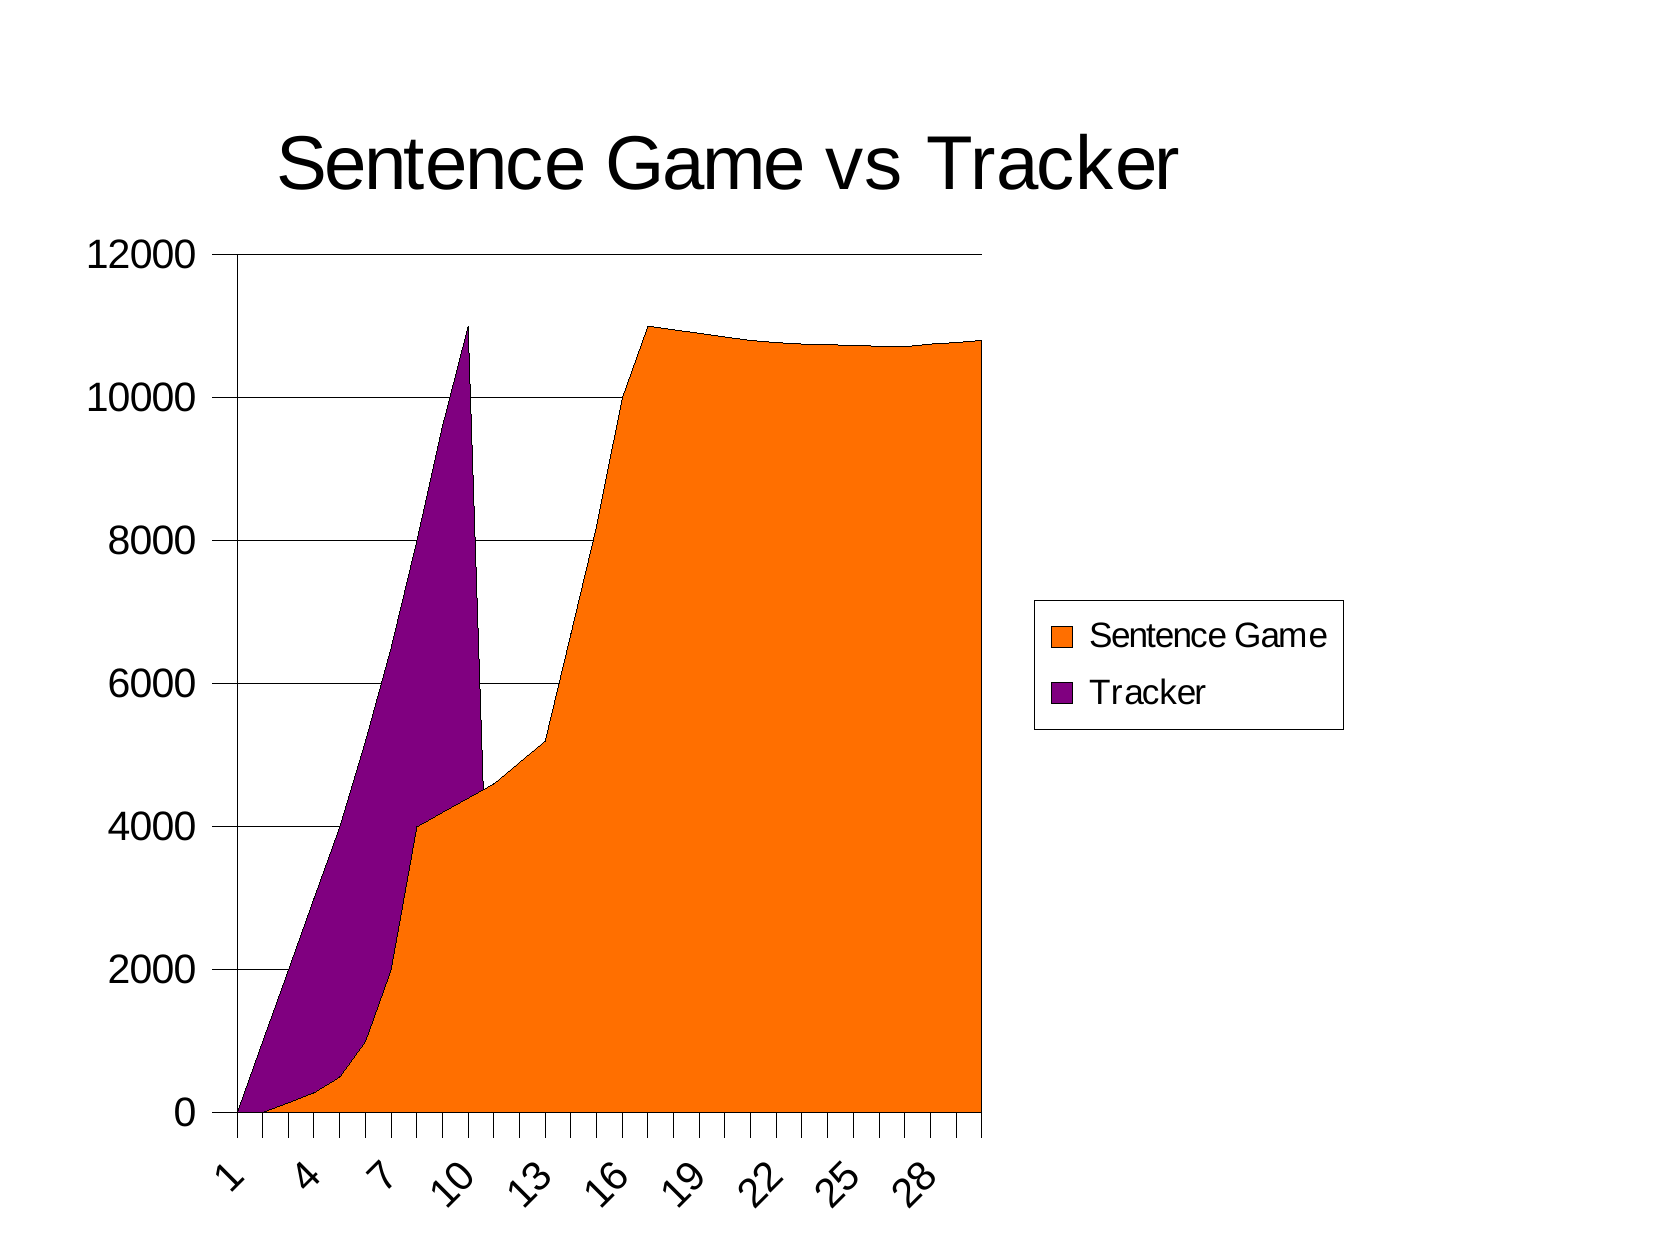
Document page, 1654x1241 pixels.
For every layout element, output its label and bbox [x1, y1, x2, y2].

chart [59, 77, 1388, 1241]
